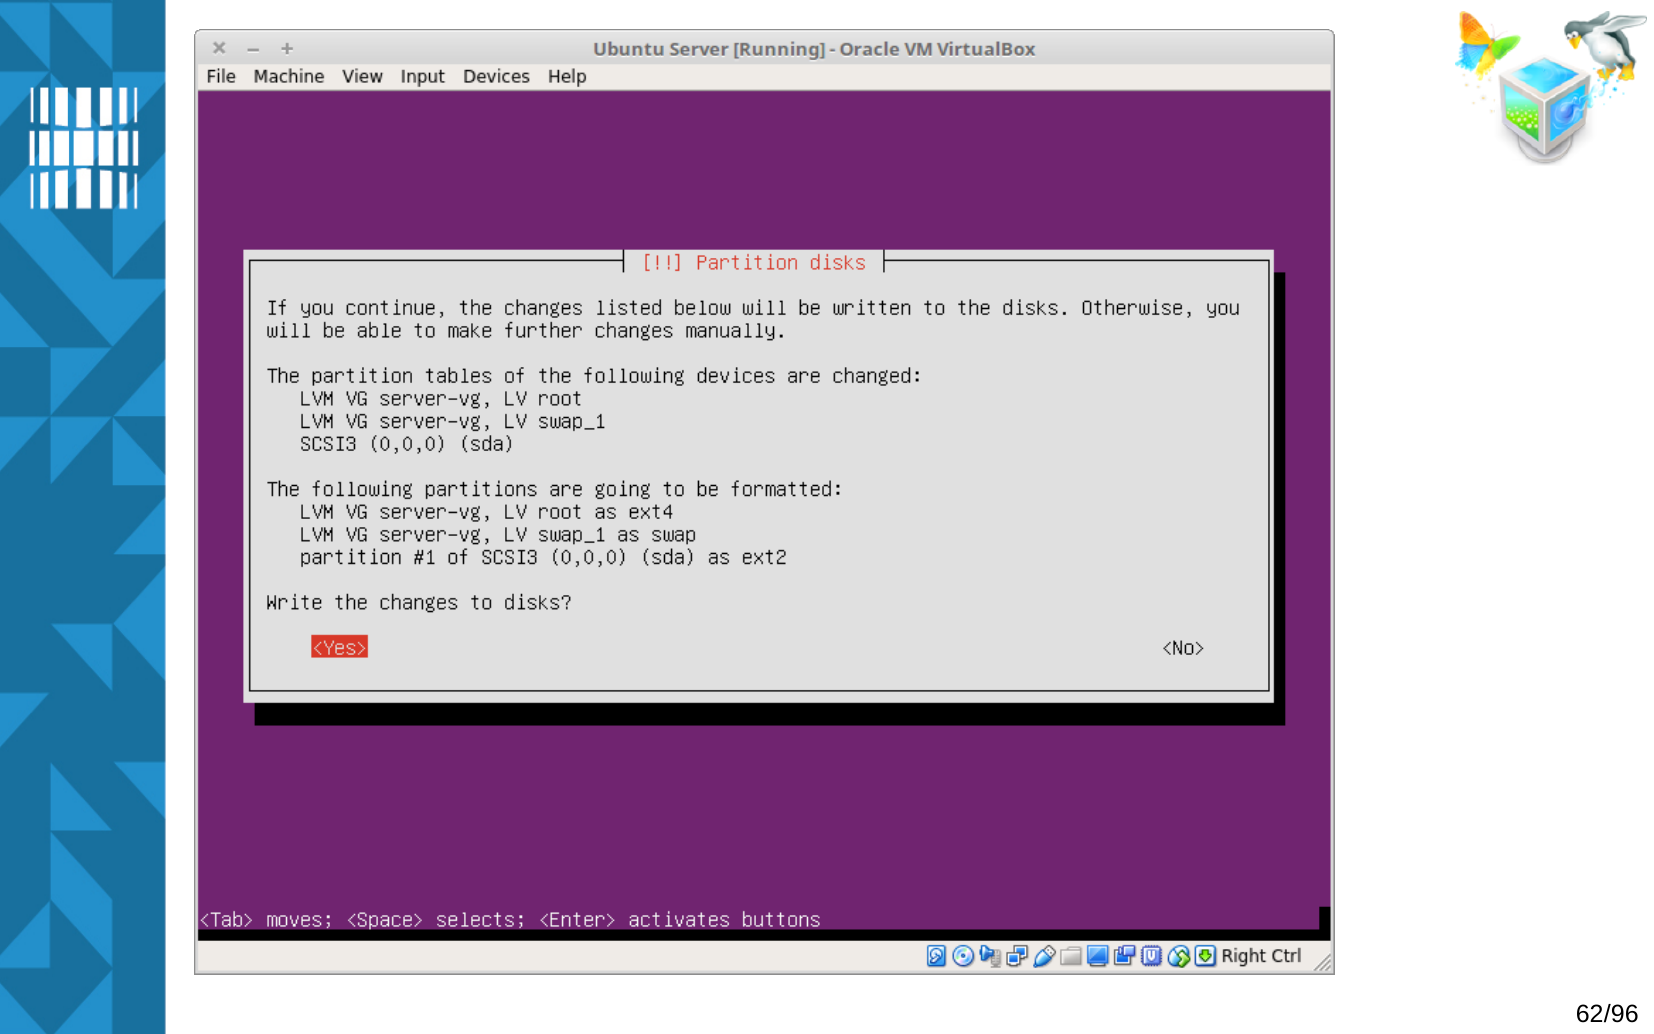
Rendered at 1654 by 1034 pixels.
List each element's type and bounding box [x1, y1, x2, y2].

picture [1452, 7, 1653, 166]
picture [194, 29, 1335, 975]
